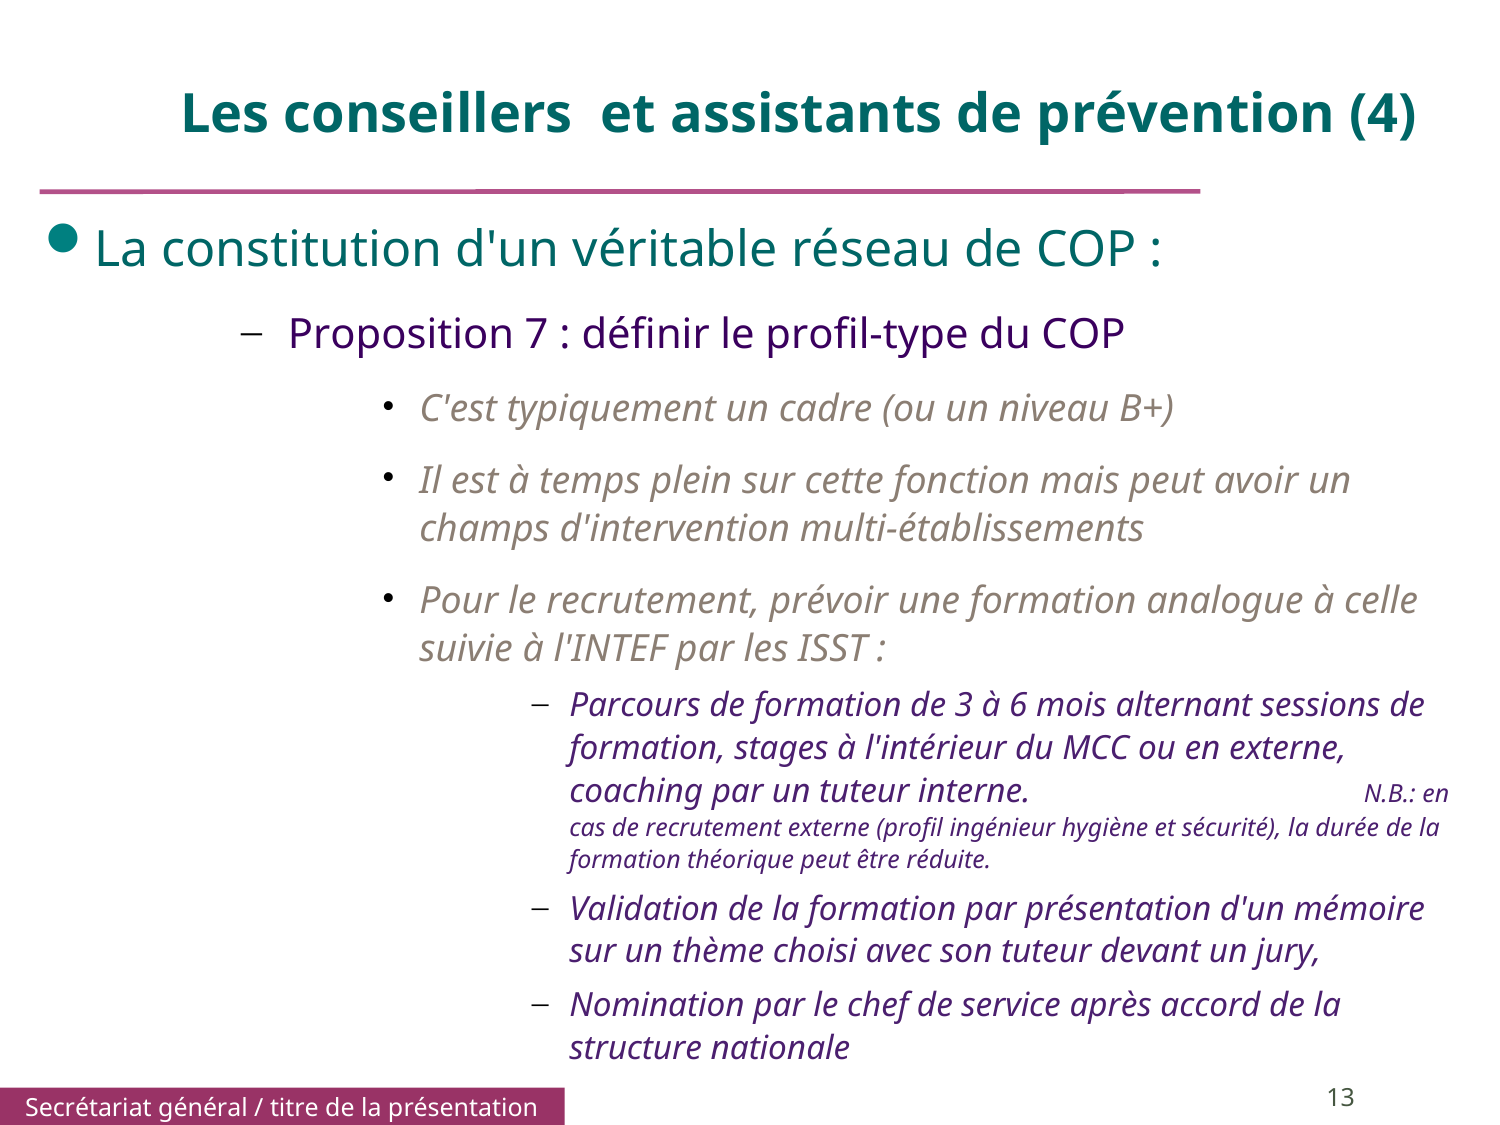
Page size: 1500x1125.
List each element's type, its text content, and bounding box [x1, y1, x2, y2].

list La constitution d'un véritable réseau de COP : Proposition 7 : définir le profil-type du COP C'est typiquement un cadre (ou un niveau B+) Il est à temps plein sur cette fonction mais peut avoir un champs d'intervention multi-établissements Pour le recrutement, prévoir une formation analogue à celle suivie à l'INTEF par les ISST : Parcours de formation de 3 à 6 mois alternant sessions de formation, stages à l'intérieur du MCC ou en externe, coaching par un tuteur interne. N.B.: en cas de recrutement externe (profil ingénieur hygiène et sécurité), la durée de la formation théorique peut être réduite. Validation de la formation par présentation d'un mémoire sur un thème choisi avec son tuteur devant un jury, Nomination par le chef de service après accord de la structure nationale [29, 206, 1469, 1033]
title Les conseillers et assistants de prévention (4) [165, 64, 1477, 154]
